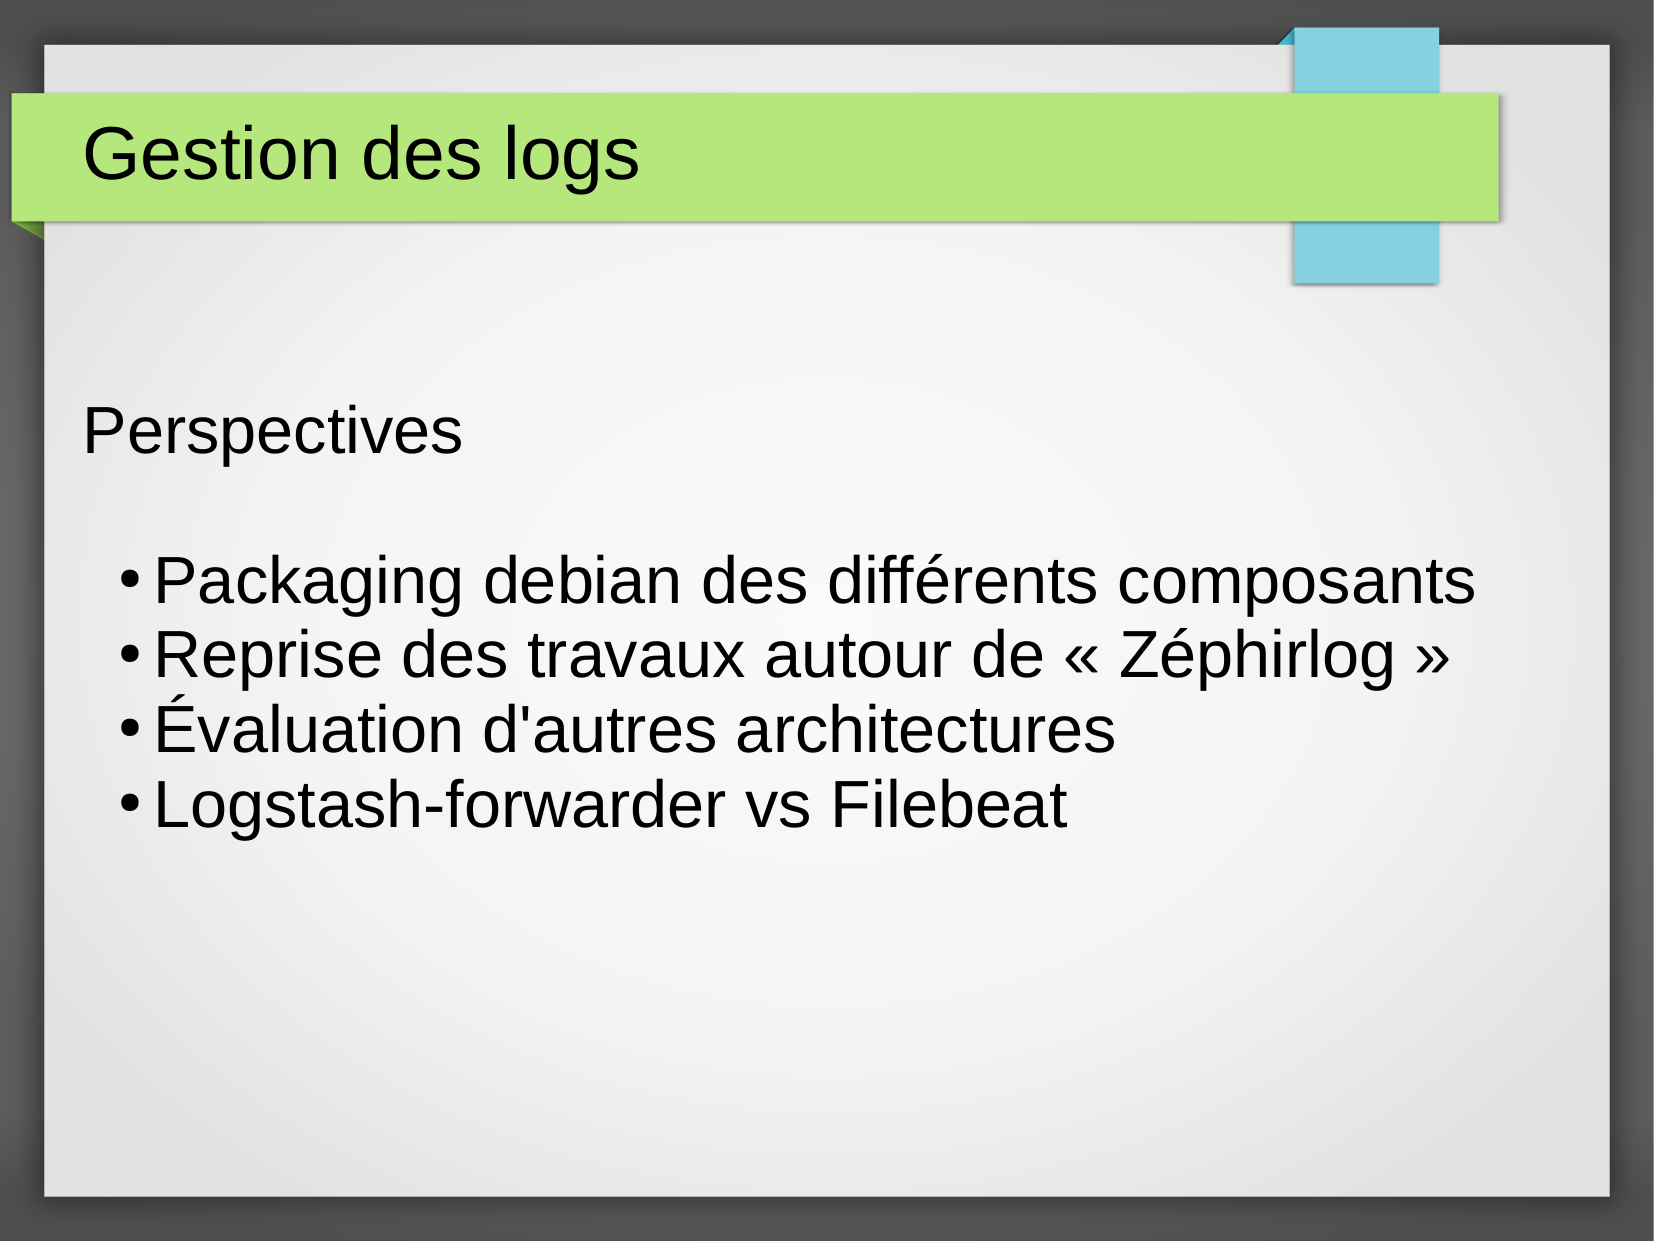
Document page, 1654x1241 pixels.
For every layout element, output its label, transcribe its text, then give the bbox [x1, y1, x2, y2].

subtitle Perspectives Packaging debian des différents composants Reprise des travaux autour de « Zéphirlog » Évaluation d'autres architectures Logstash-forwarder vs Filebeat [82, 295, 1571, 1015]
picture [0, 0, 1654, 1241]
title Gestion des logs [82, 94, 1264, 213]
